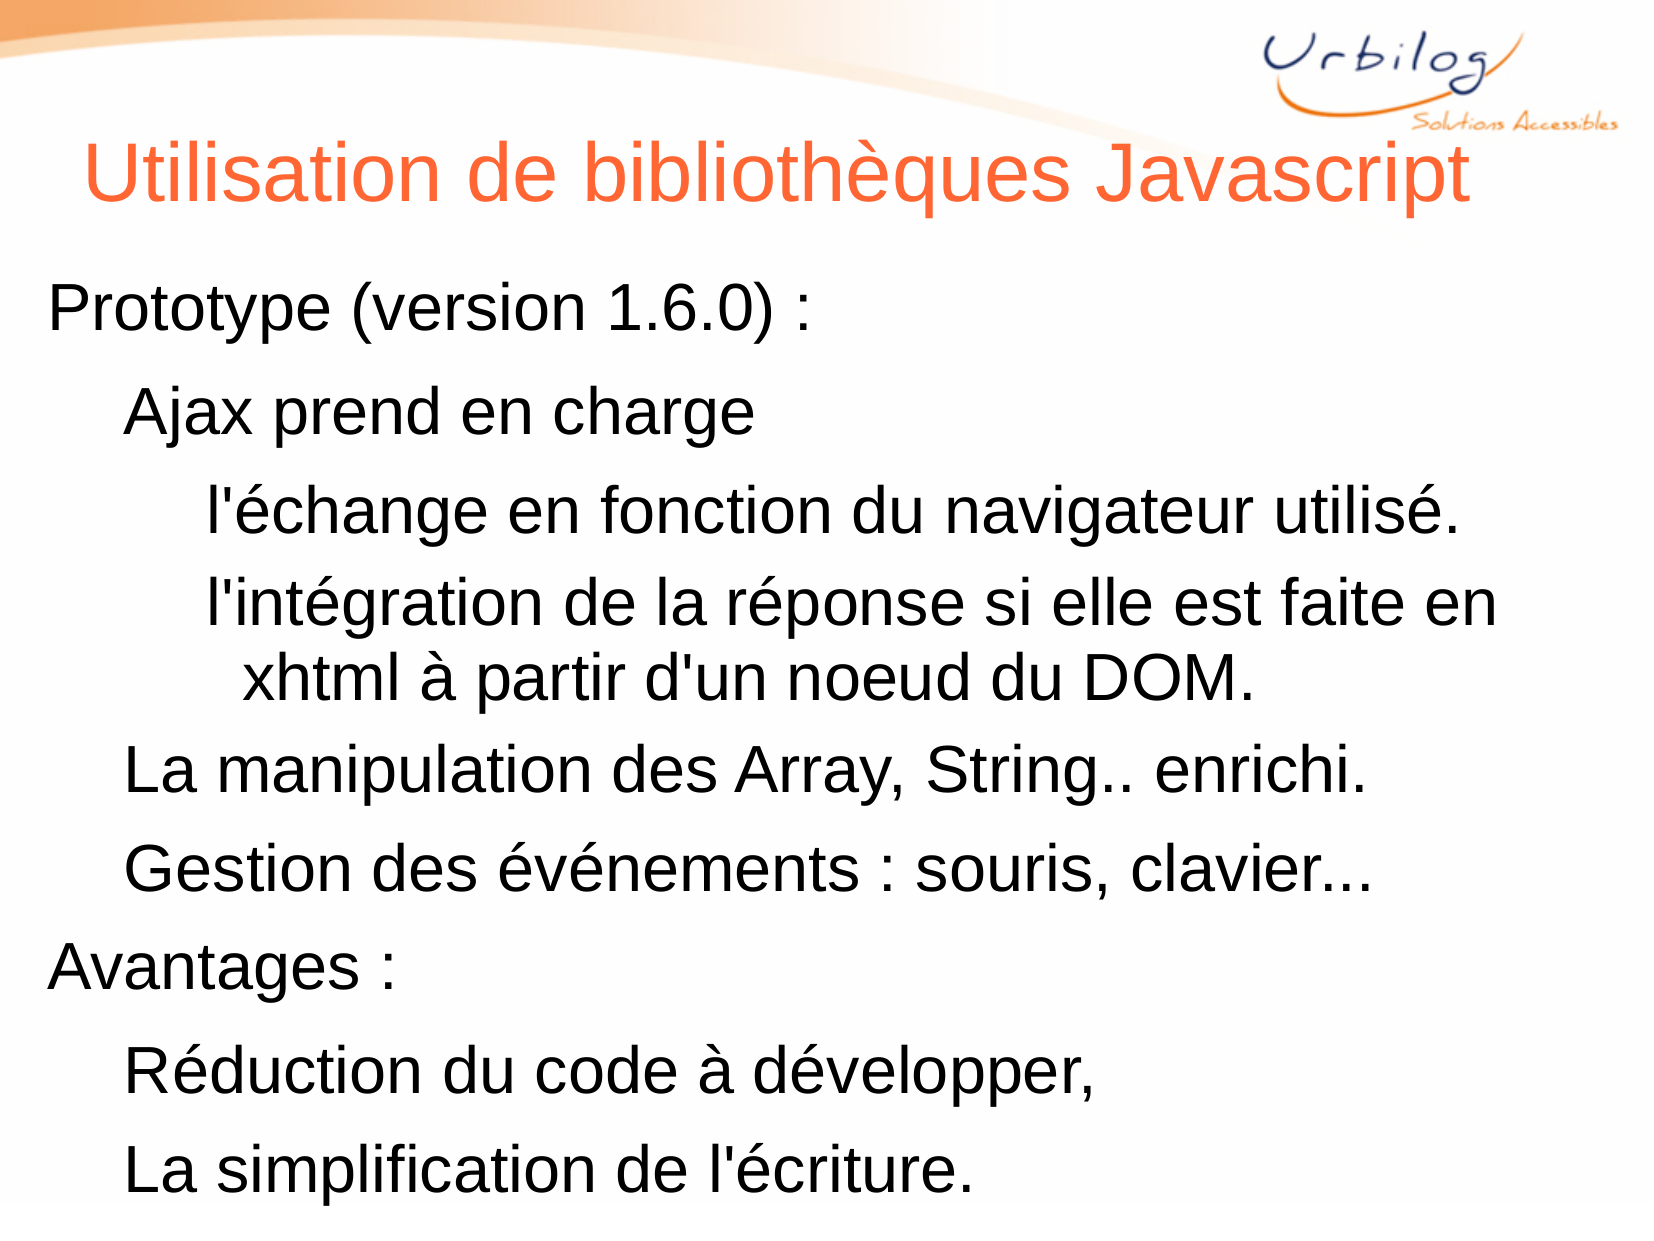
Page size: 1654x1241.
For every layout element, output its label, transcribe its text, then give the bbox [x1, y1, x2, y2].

picture [0, 0, 1654, 1241]
list Prototype (version 1.6.0) : Ajax prend en charge l'échange en fonction du navigateur utilisé. l'intégration de la réponse si elle est faite en xhtml à partir d'un noeud du DOM. La manipulation des Array, String.. enrichi. Gestion des événements : souris, clavier... Avantages : Réduction du code à développer, La simplification de l'écriture. [29, 270, 1625, 1207]
title Utilisation de bibliothèques Javascript [82, 88, 1625, 257]
